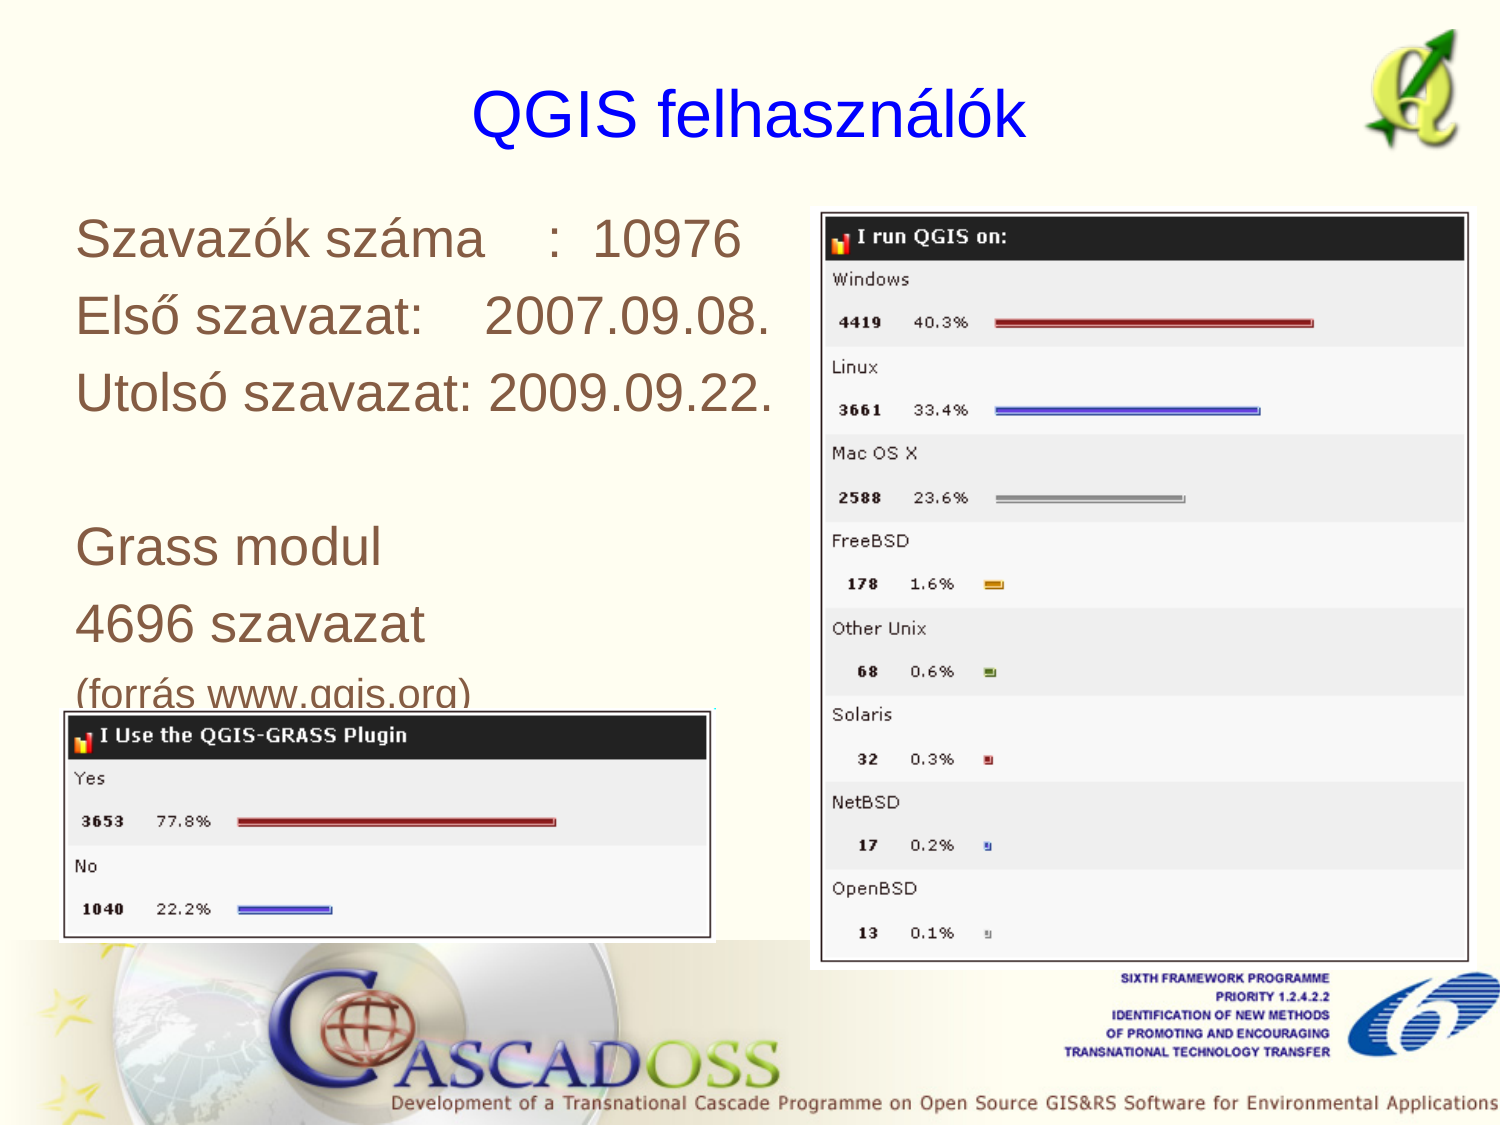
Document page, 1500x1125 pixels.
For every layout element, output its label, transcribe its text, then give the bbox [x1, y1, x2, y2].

title QGIS felhasználók [75, 28, 1425, 201]
picture [0, 206, 1500, 1125]
picture [1351, 29, 1477, 155]
list Szavazók száma : 10976 Első szavazat: 2007.09.08. Utolsó szavazat: 2009.09.22. Grass modul 4696 szavazat (forrás www.qgis.org) [75, 207, 810, 891]
